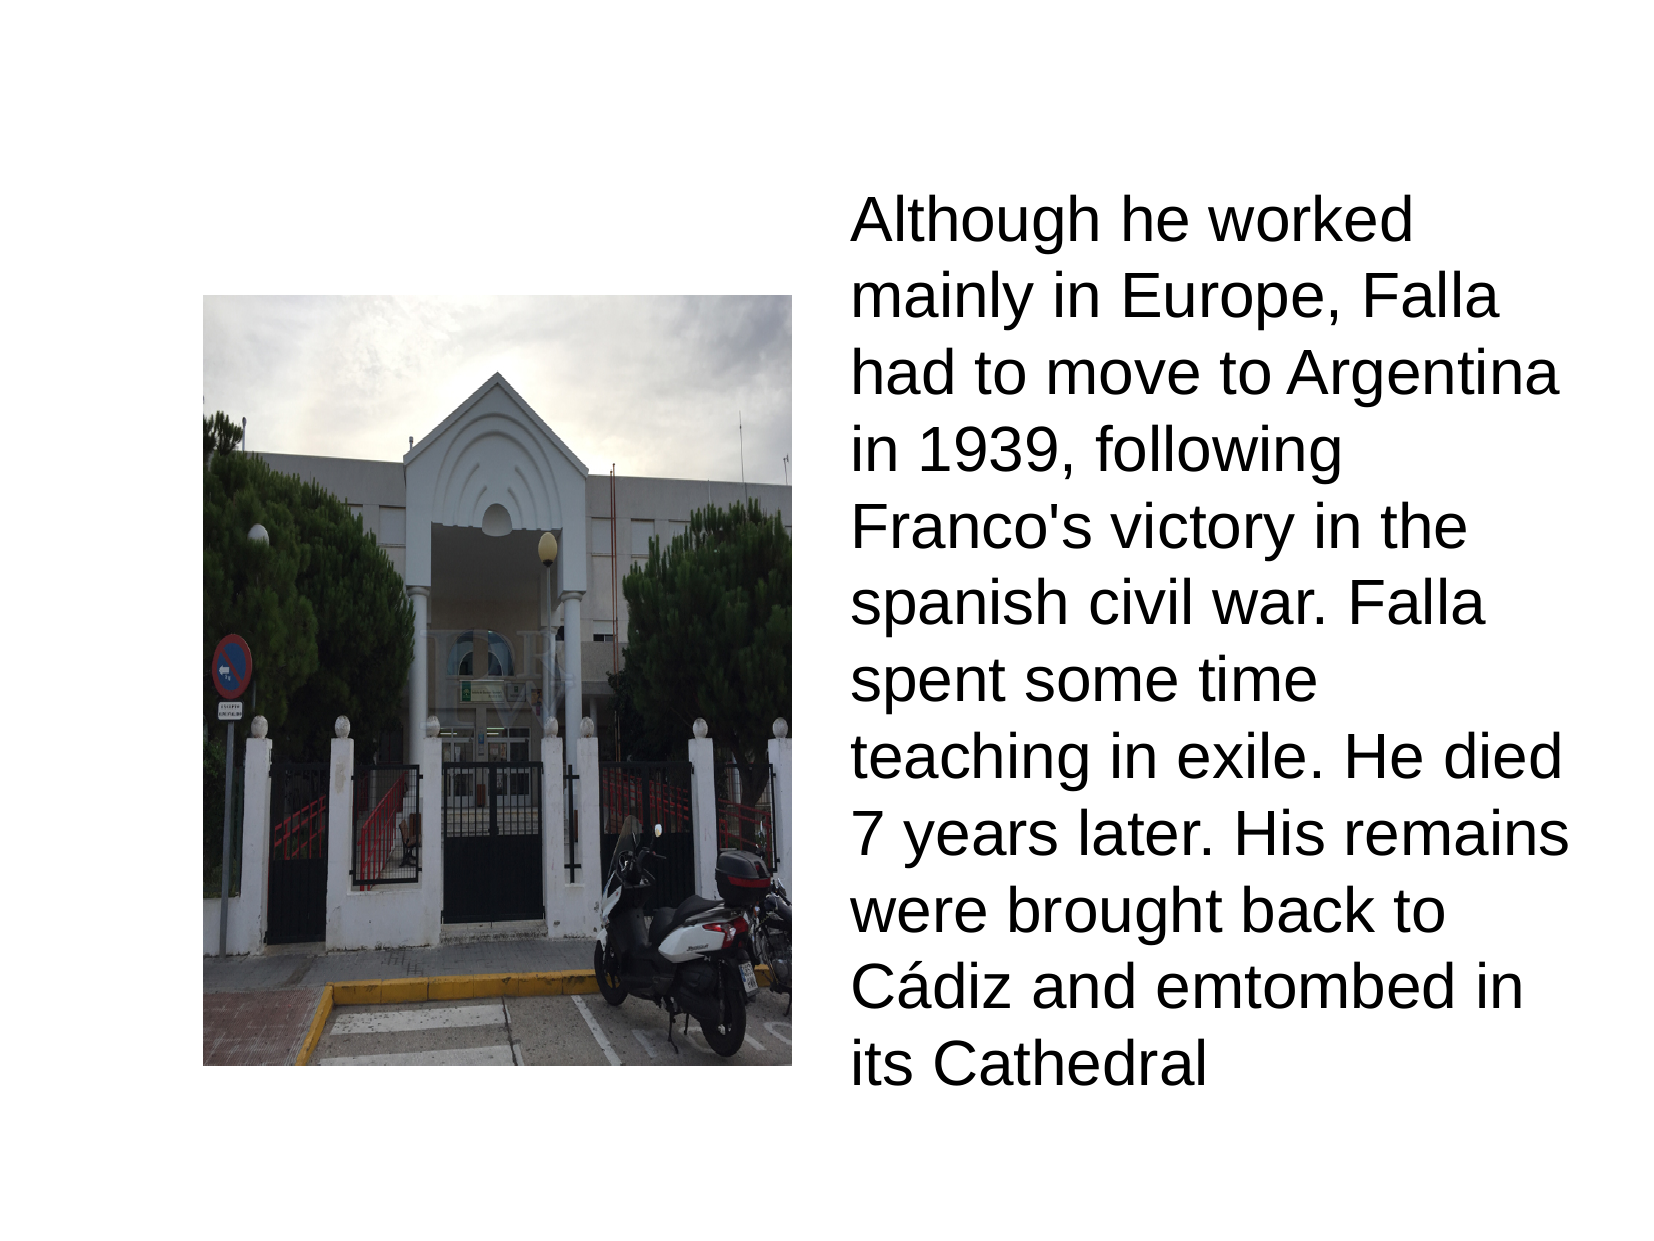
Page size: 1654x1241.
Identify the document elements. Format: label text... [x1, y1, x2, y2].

picture [203, 295, 792, 1066]
list Although he worked mainly in Europe, Falla had to move to Argentina in 1939, following Franco's victory in the spanish civil war. Falla spent some time teaching in exile. He died 7 years later. His remains were brought back to Cádiz and emtombed in its Cathedral [850, 177, 1577, 1150]
